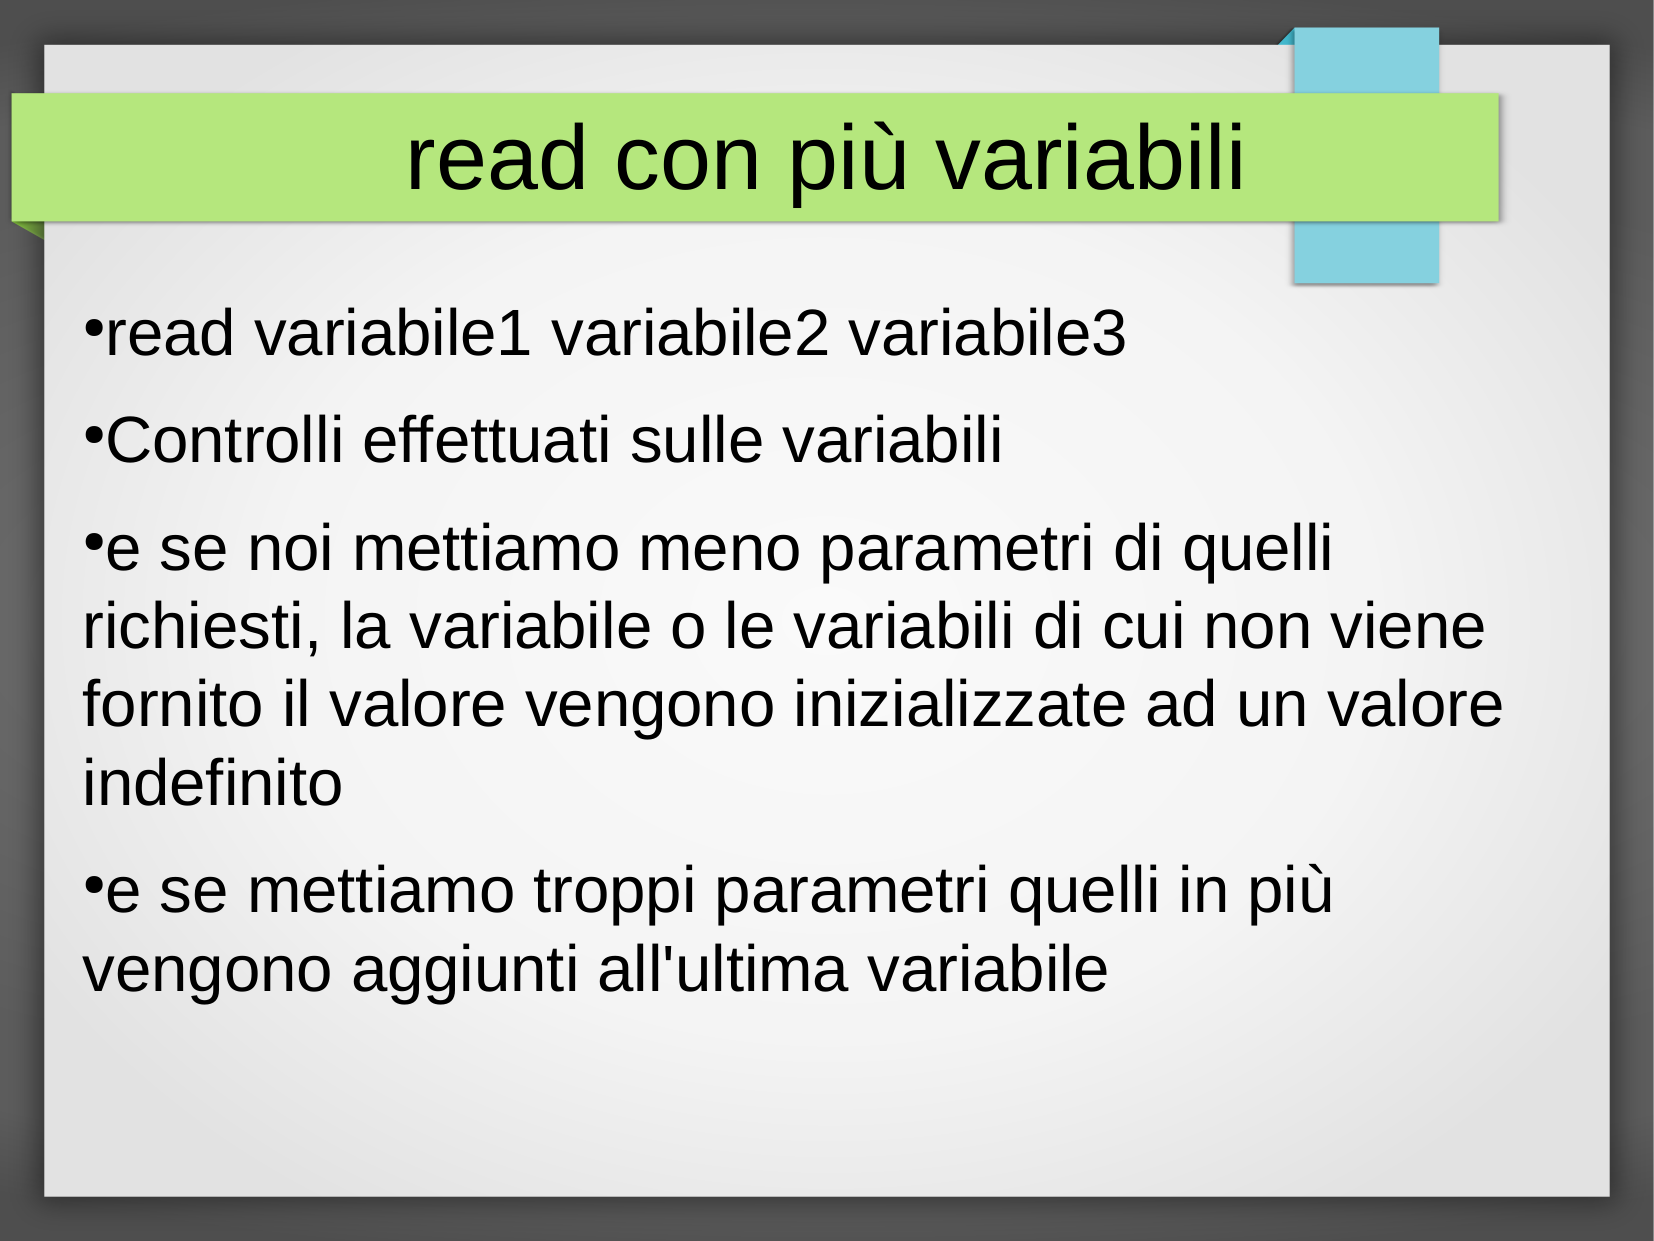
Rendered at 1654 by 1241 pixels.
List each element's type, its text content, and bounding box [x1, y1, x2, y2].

list read variabile1 variabile2 variabile3 Controlli effettuati sulle variabili e se noi mettiamo meno parametri di quelli richiesti, la variabile o le variabili di cui non viene fornito il valore vengono inizializzate ad un valore indefinito e se mettiamo troppi parametri quelli in più vengono aggiunti all'ultima variabile [82, 290, 1571, 1010]
title read con più variabili [82, 49, 1571, 257]
picture [0, 0, 1654, 1241]
